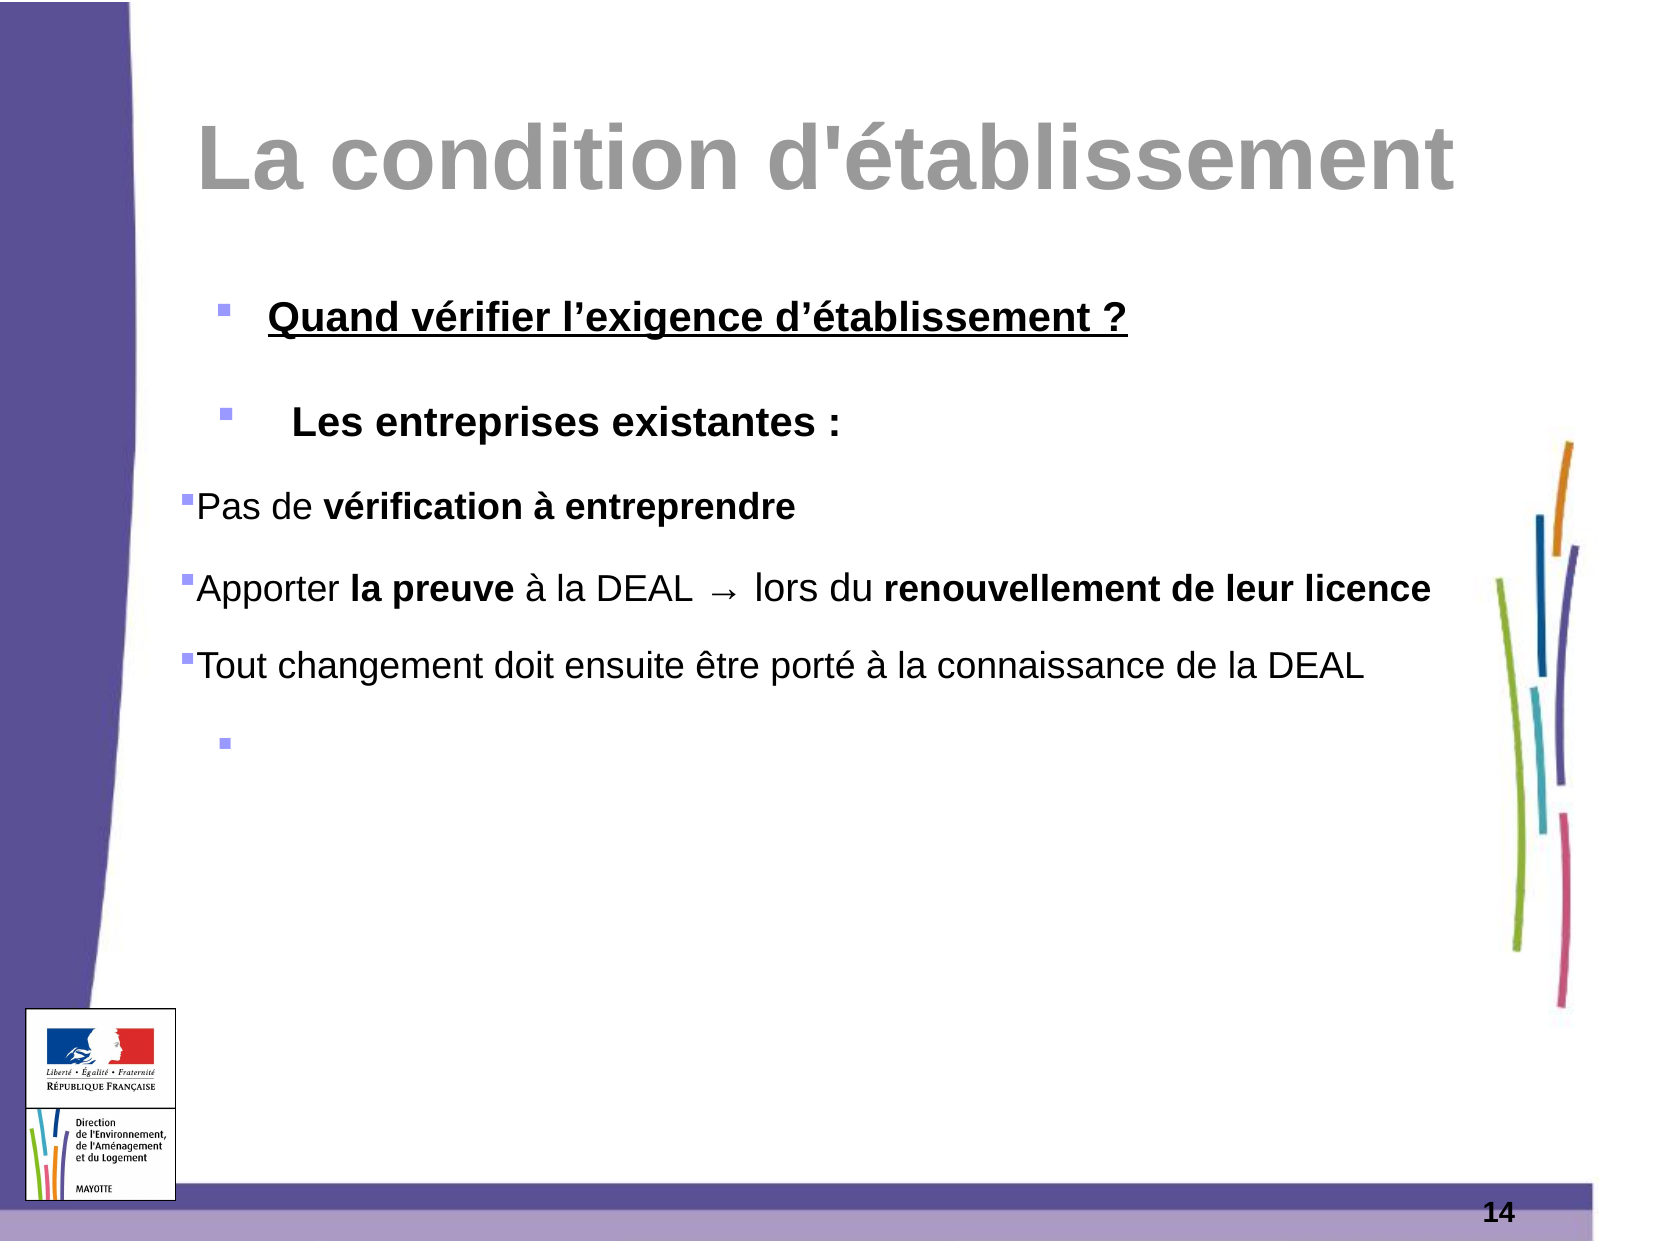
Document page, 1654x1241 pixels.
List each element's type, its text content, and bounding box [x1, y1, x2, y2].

title La condition d'établissement [82, 49, 1571, 257]
picture [178, 600, 288, 696]
list Quand vérifier l’exigence d’établissement ? Les entreprises existantes : Pas de vérification à entreprendre Apporter la preuve à la DEAL → lors du renouvellement de leur licence Tout changement doit ensuite être porté à la connaissance de la DEAL [179, 290, 1509, 1109]
text_box [1482, 1193, 1636, 1241]
